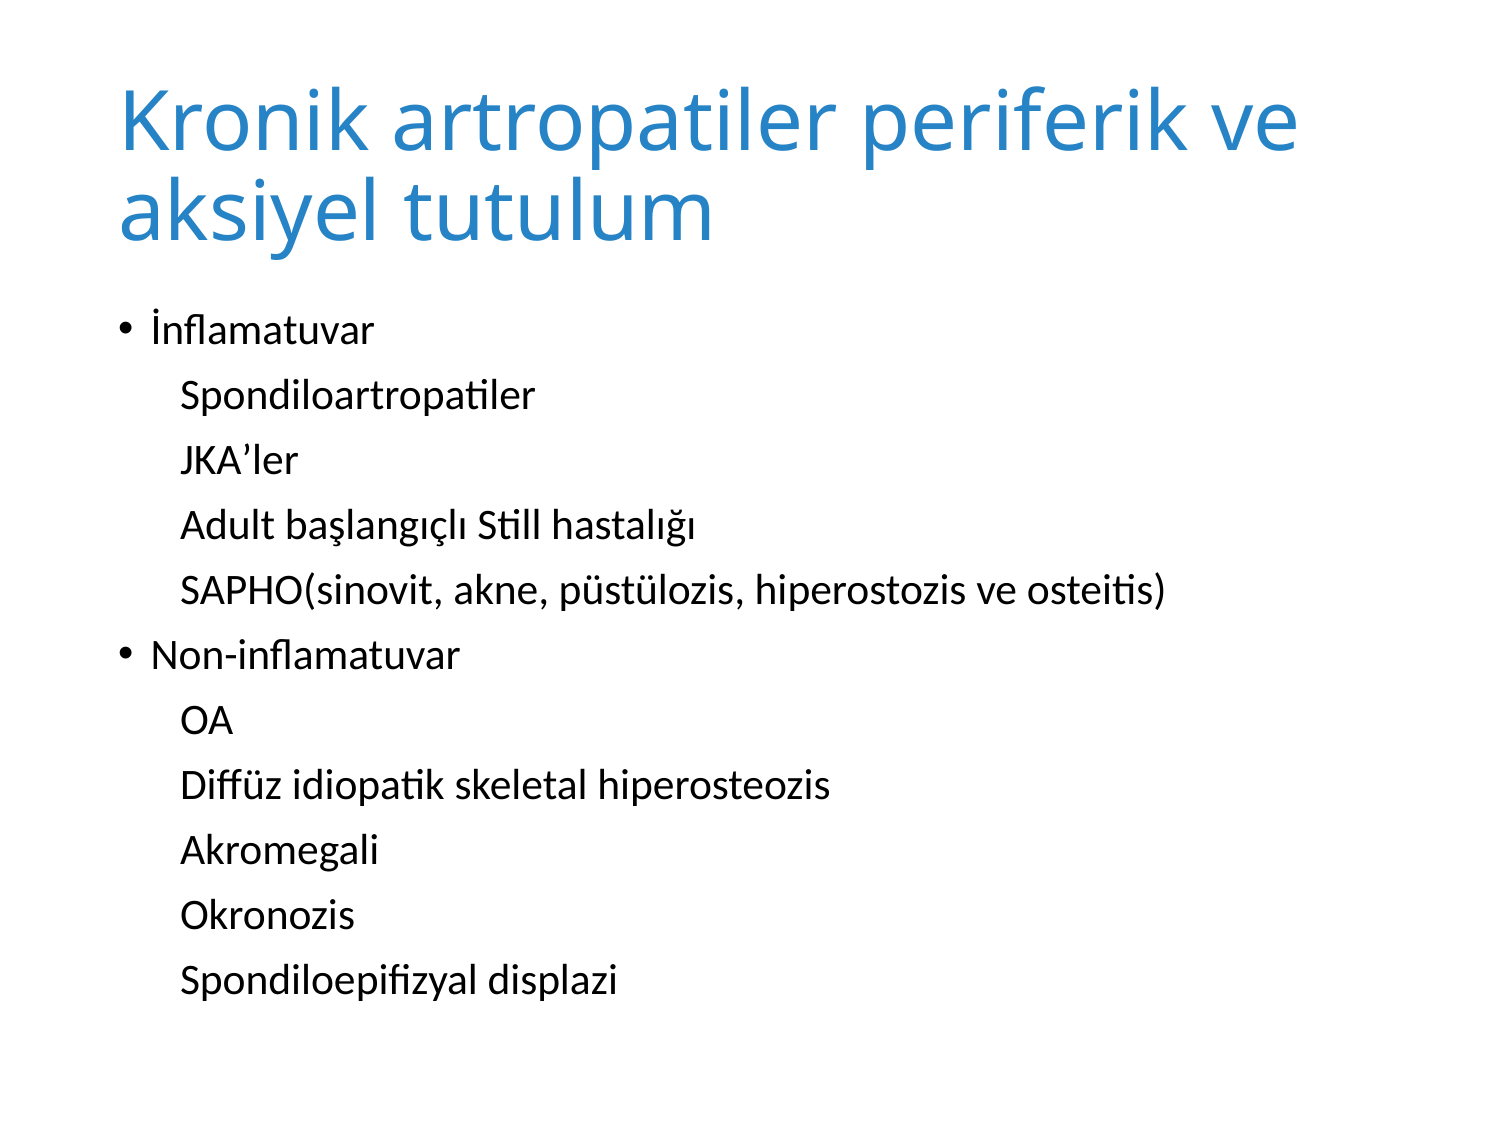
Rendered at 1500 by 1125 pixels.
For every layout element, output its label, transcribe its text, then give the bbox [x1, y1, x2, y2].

list İnflamatuvar Spondiloartropatiler JKA’ler Adult başlangıçlı Still hastalığı SAPHO(sinovit, akne, püstülozis, hiperostozis ve osteitis) Non-inflamatuvar OA Diffüz idiopatik skeletal hiperosteozis Akromegali Okronozis Spondiloepifizyal displazi [103, 299, 1397, 1014]
title Kronik artropatiler periferik ve aksiyel tutulum [103, 59, 1397, 278]
